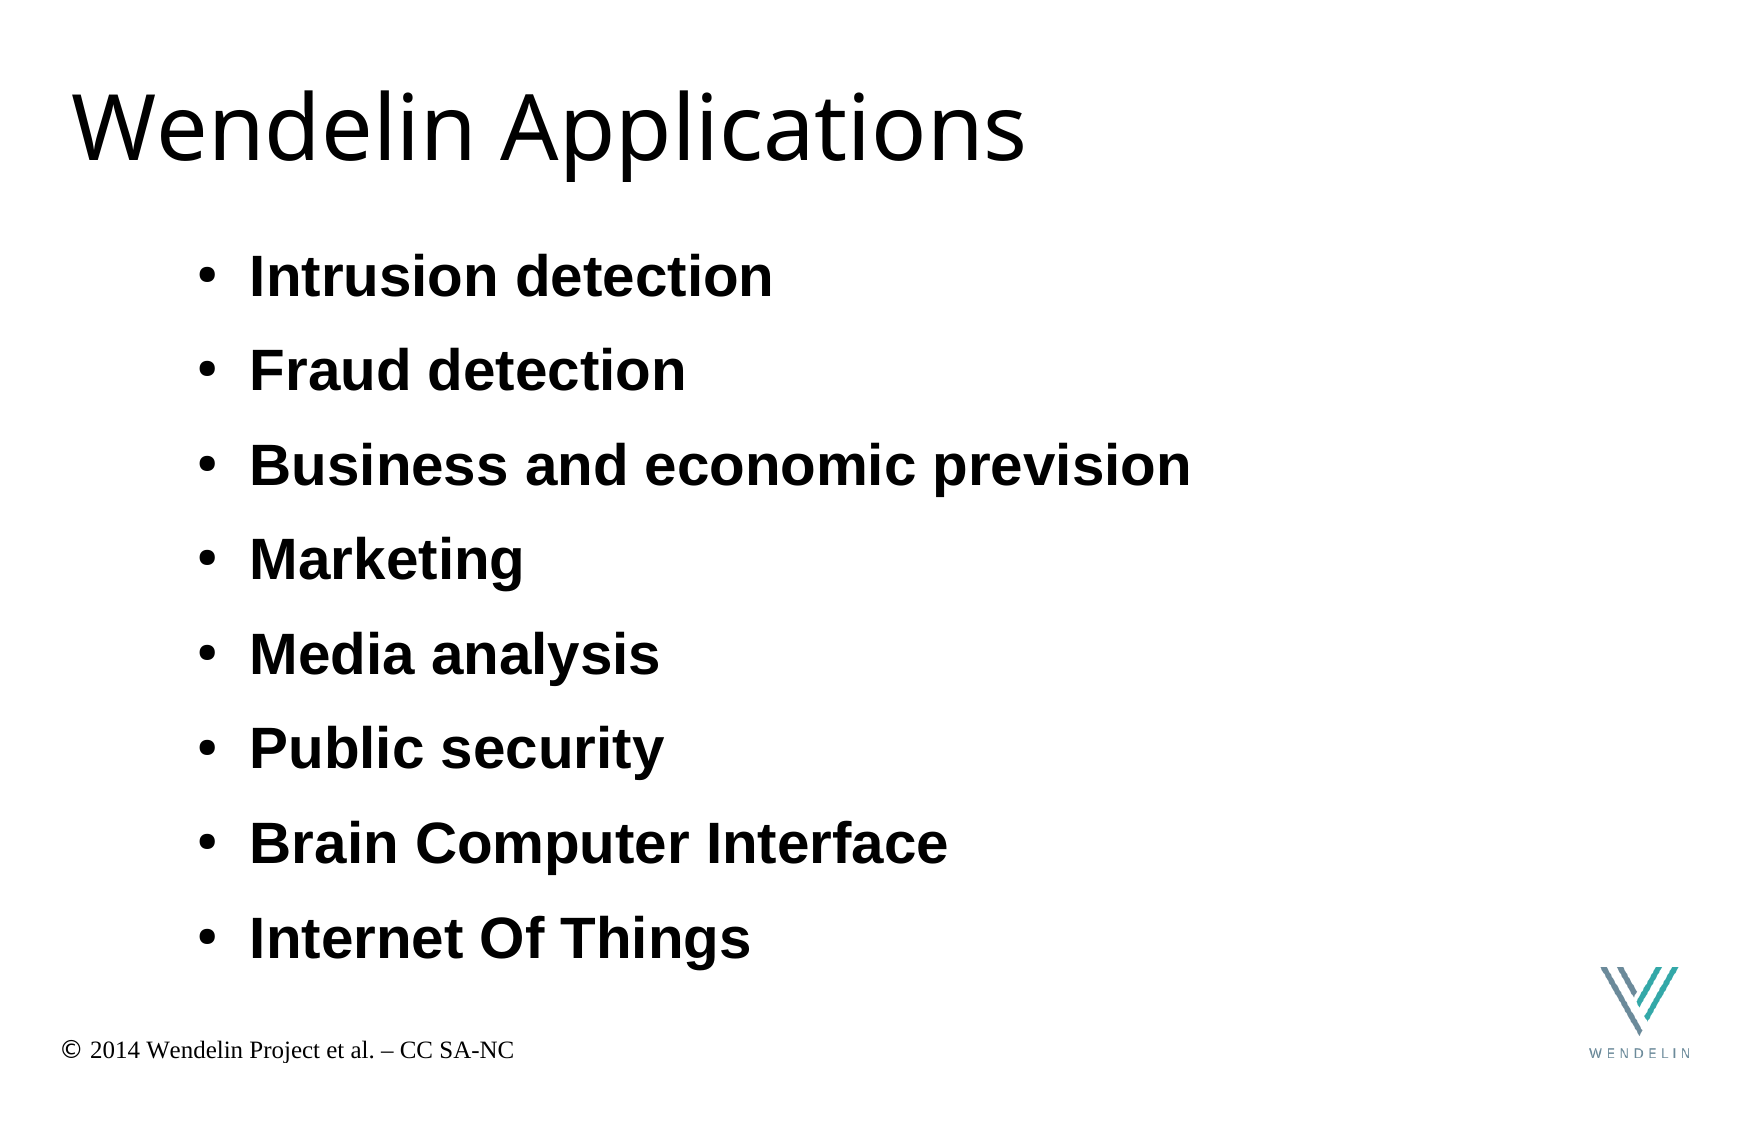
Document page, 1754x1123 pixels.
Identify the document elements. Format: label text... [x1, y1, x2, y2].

picture [1589, 967, 1689, 1058]
title Wendelin Applications [71, 63, 1707, 187]
list Intrusion detection Fraud detection Business and economic prevision Marketing Media analysis Public security Brain Computer Interface Internet Of Things [179, 243, 1577, 973]
